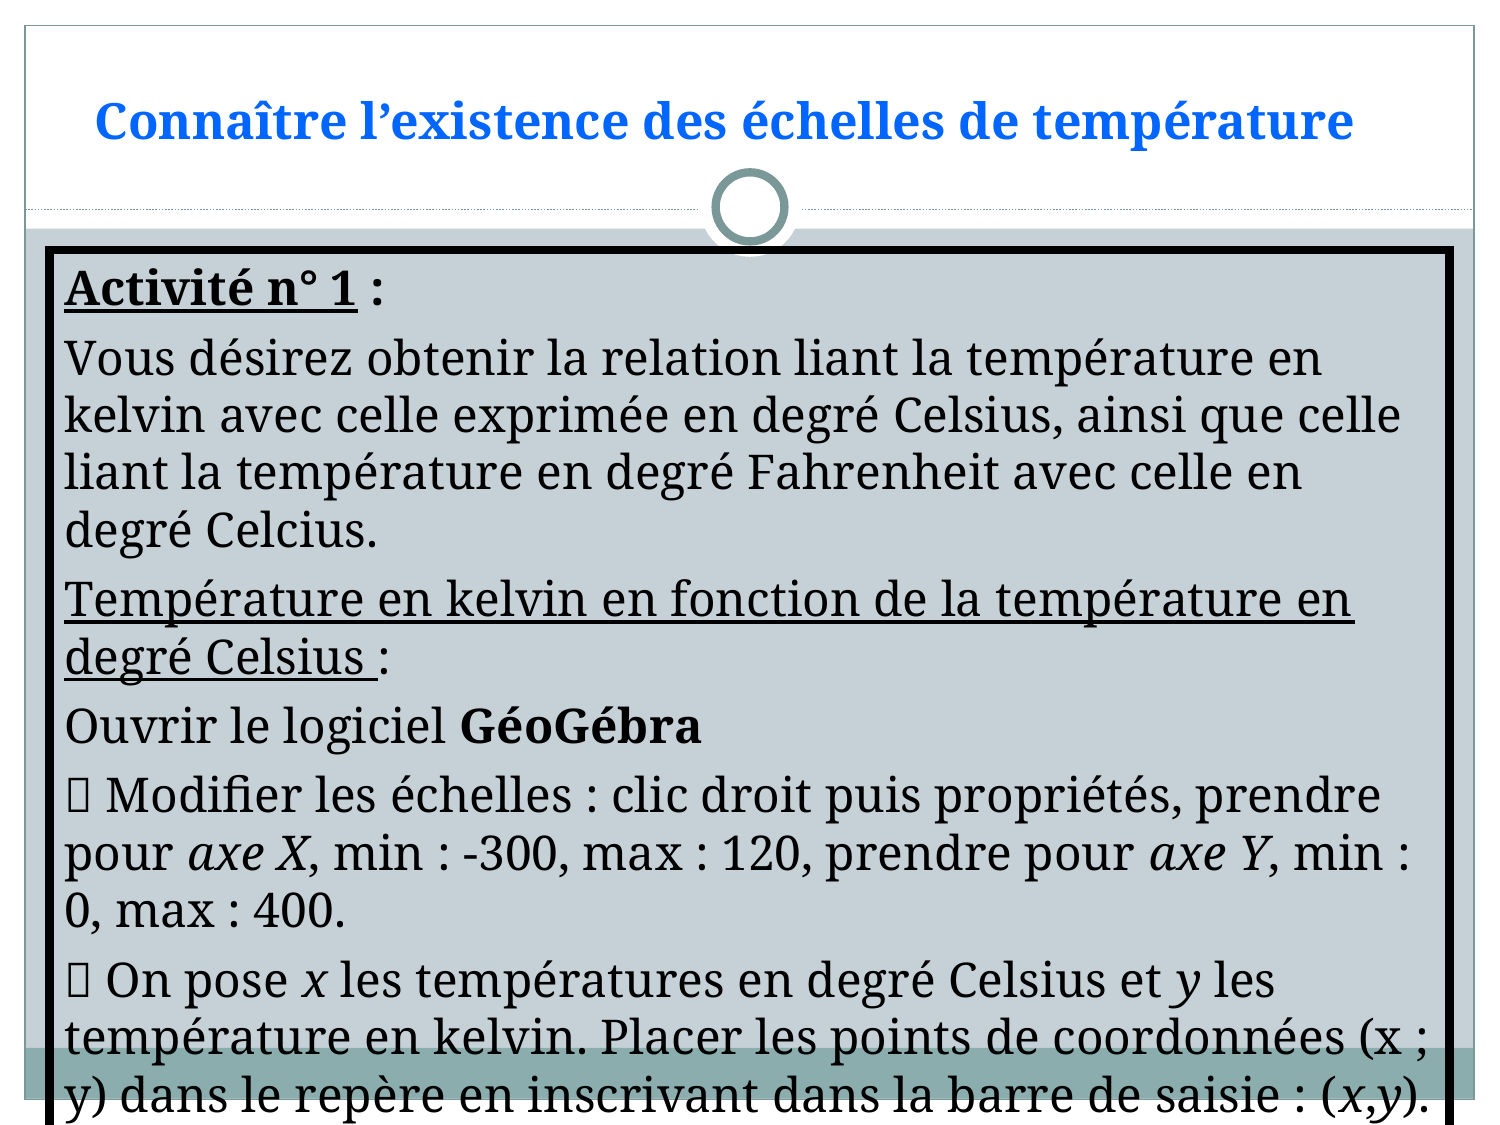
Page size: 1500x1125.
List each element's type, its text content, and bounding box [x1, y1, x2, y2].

title Connaître l’existence des échelles de température [0, 37, 1450, 162]
table_header Activité n° 1 : Vous désirez obtenir la relation liant la température en kelvin avec celle exprimée en degré Celsius, ainsi que celle liant la température en degré Fahrenheit avec celle en degré Celcius. Température en kelvin en fonction de la température en degré Celsius : Ouvrir le logiciel GéoGébra  Modifier les échelles : clic droit puis propriétés, prendre pour axe X, min : -300, max : 120, prendre pour axe Y, min : 0, max : 400.  On pose x les températures en degré Celsius et y les température en kelvin. Placer les points de coordonnées (x ; y) dans le repère en inscrivant dans la barre de saisie : (x,y). [54, 254, 1445, 1125]
